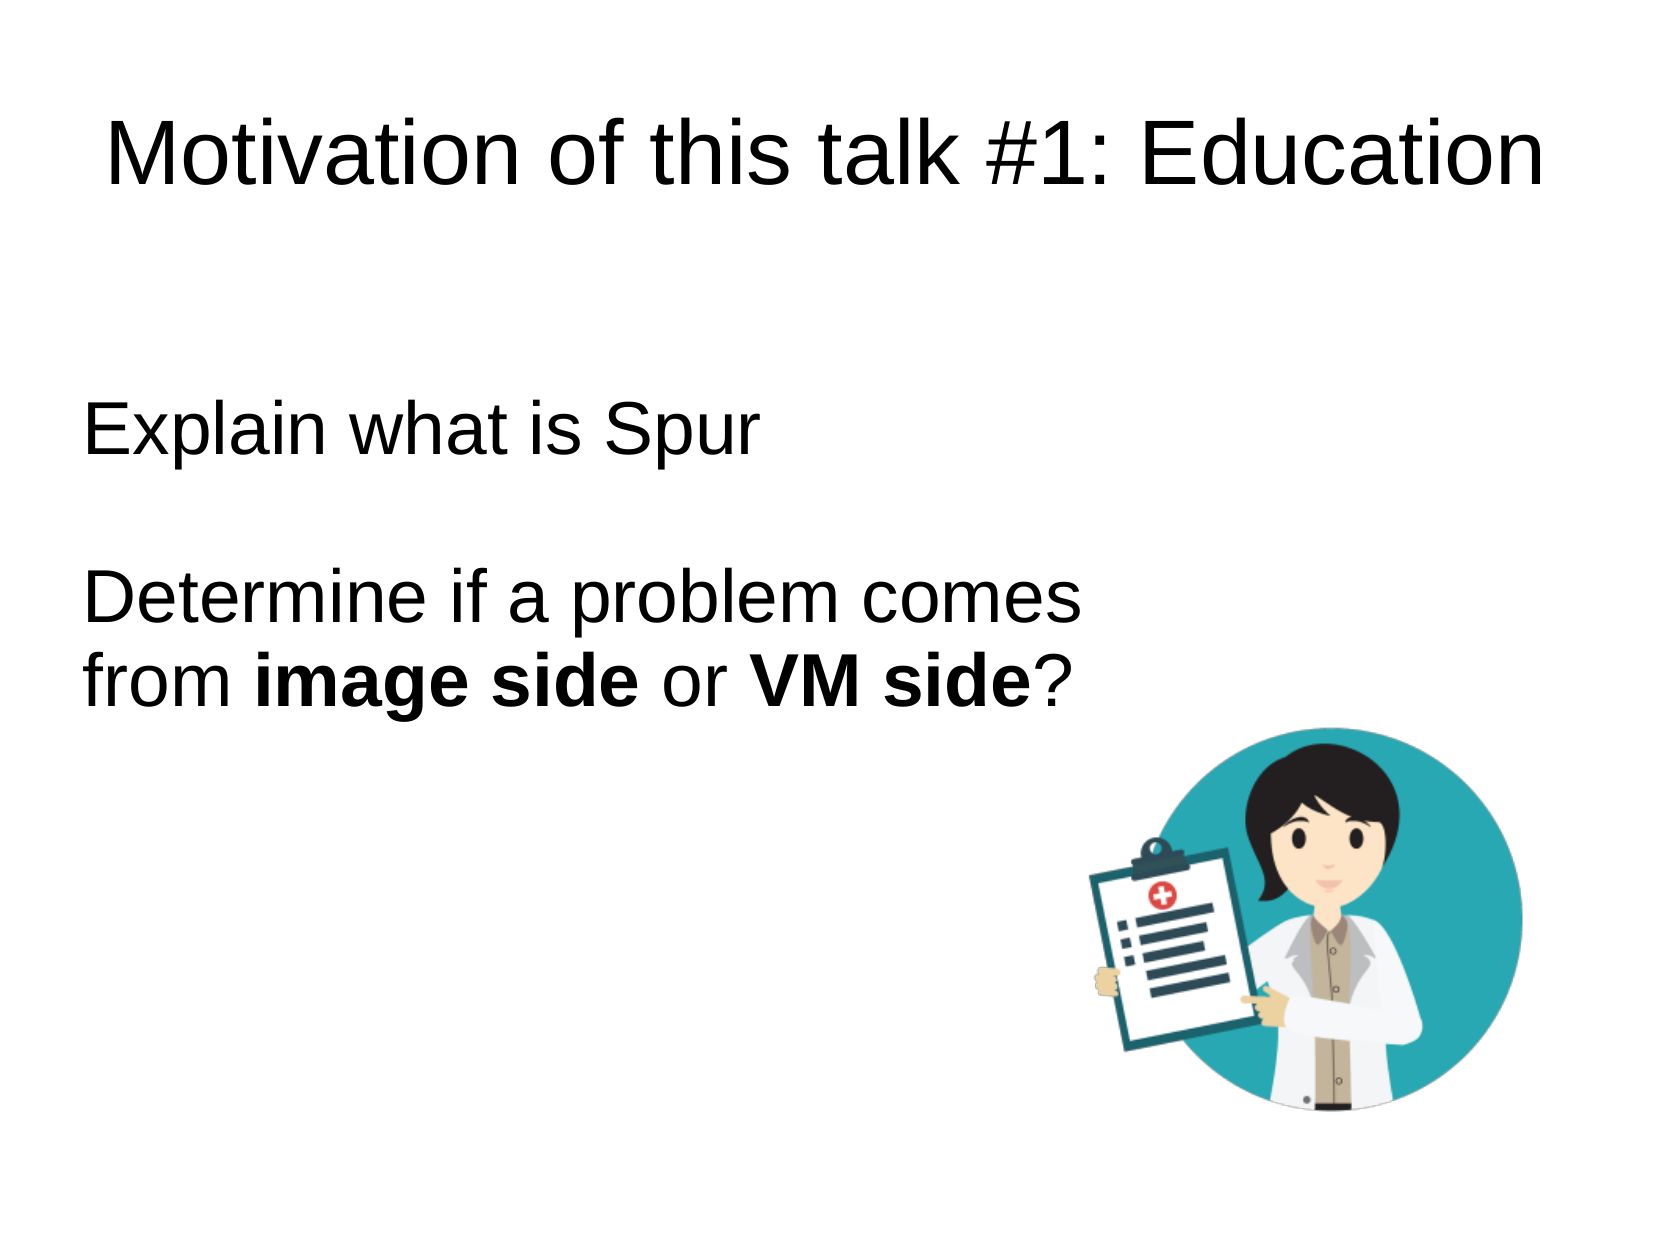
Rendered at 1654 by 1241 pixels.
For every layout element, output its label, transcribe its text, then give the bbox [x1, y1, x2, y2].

picture [1080, 689, 1549, 1159]
subtitle Explain what is Spur Determine if a problem comes from image side or VM side? [82, 195, 1571, 915]
title Motivation of this talk #1: Education [82, 49, 1571, 195]
